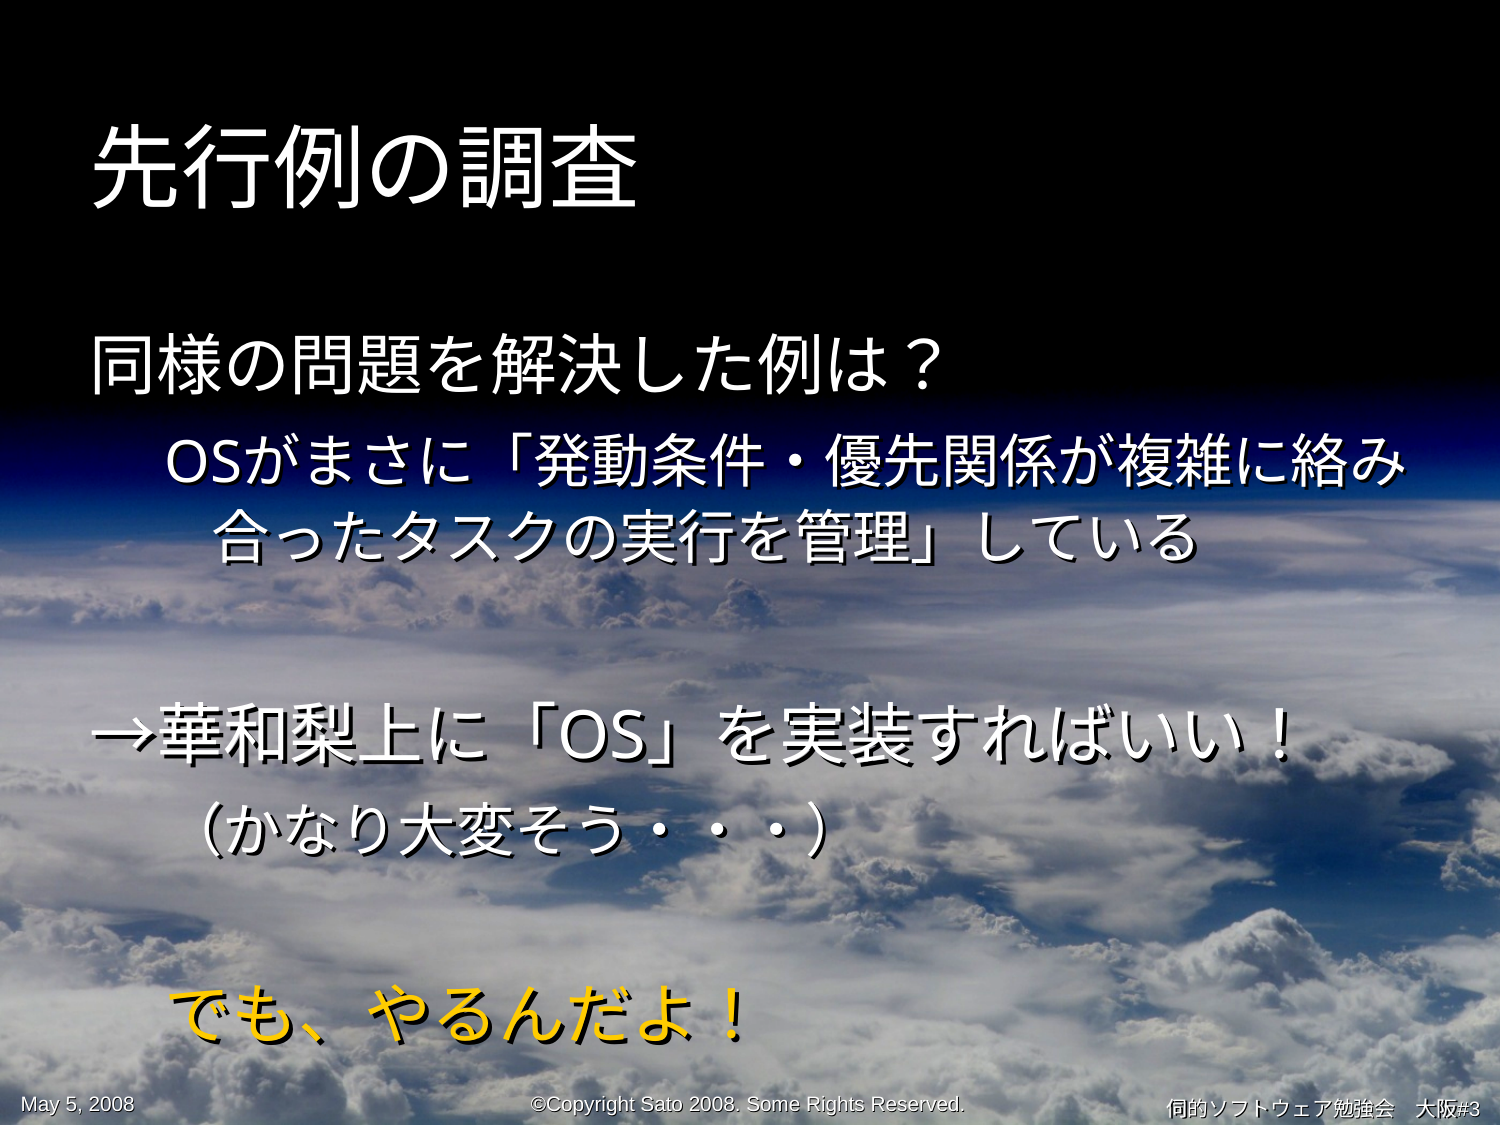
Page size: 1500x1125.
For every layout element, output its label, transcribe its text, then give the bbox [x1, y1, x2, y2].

list 同様の問題を解決した例は？ OSがまさに「発動条件・優先関係が複雑に絡み合ったタスクの実行を管理」している →華和梨上に「OS」を実装すればいい！ （かなり大変そう・・・） でも、やるんだよ！ [75, 312, 1426, 988]
title 先行例の調査 [75, 47, 1426, 276]
